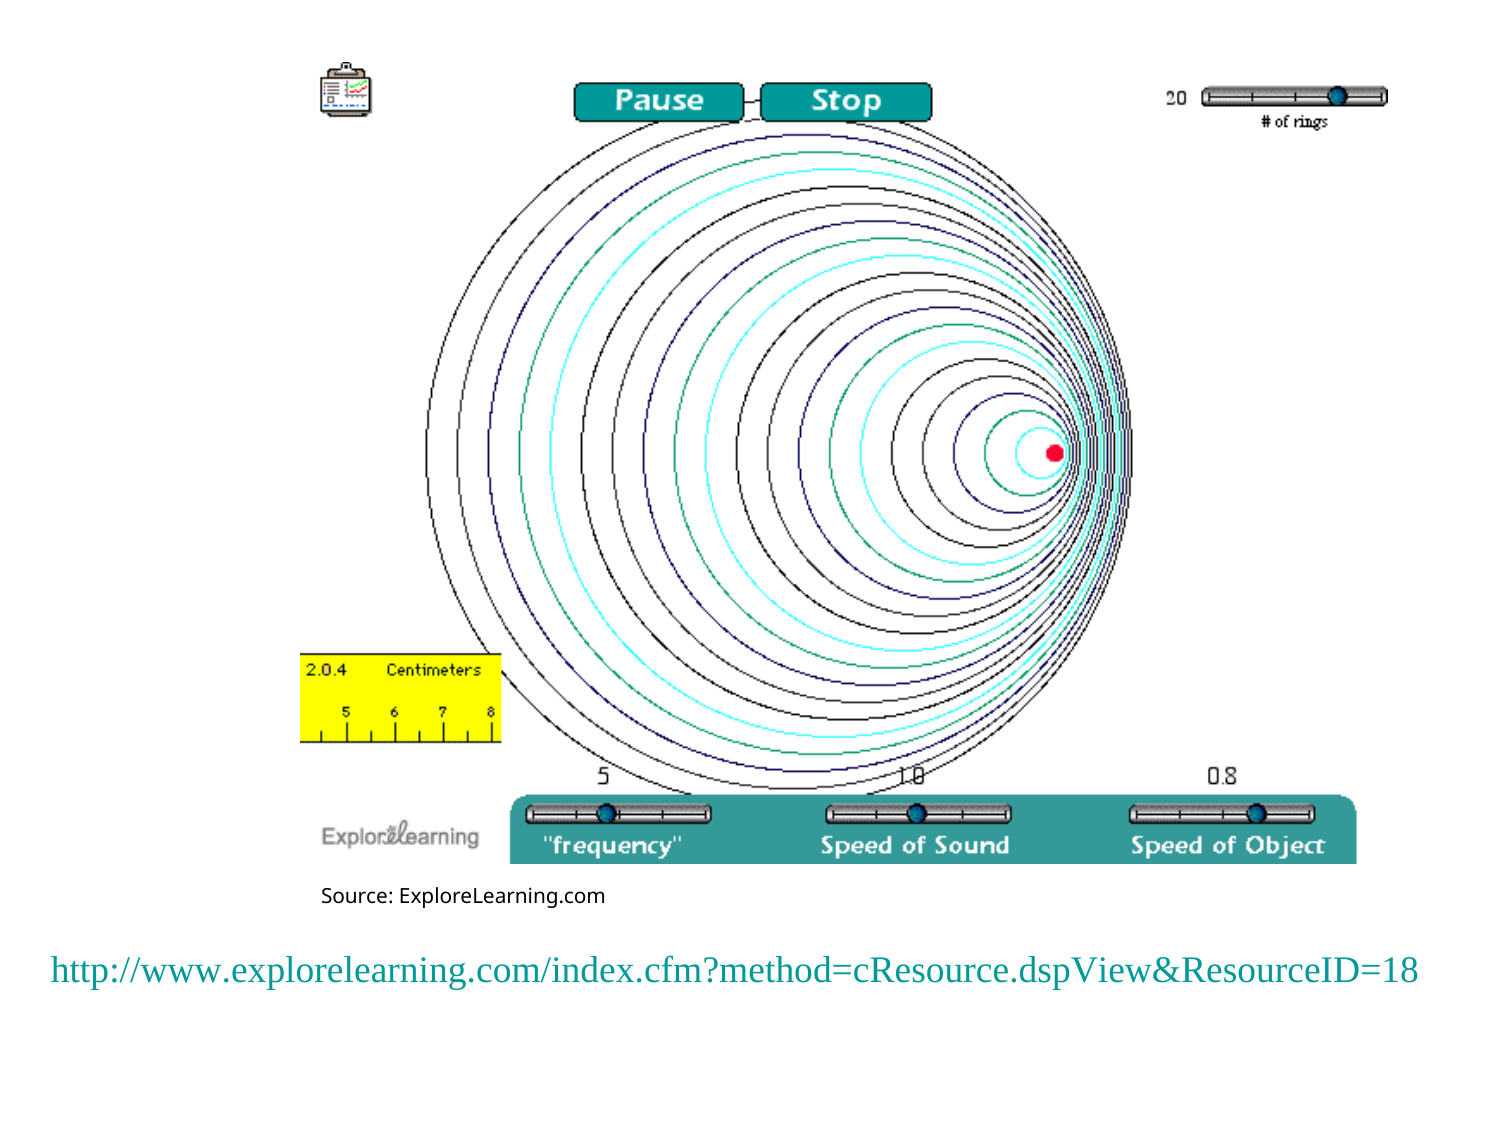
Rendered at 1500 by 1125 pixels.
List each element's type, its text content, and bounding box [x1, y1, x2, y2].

picture [300, 62, 1388, 864]
text_box Source: ExploreLearning.com [306, 875, 621, 916]
text_box http://www.explorelearning.com/index.cfm?method=cResource.dspView&ResourceID=18 [36, 937, 1436, 998]
